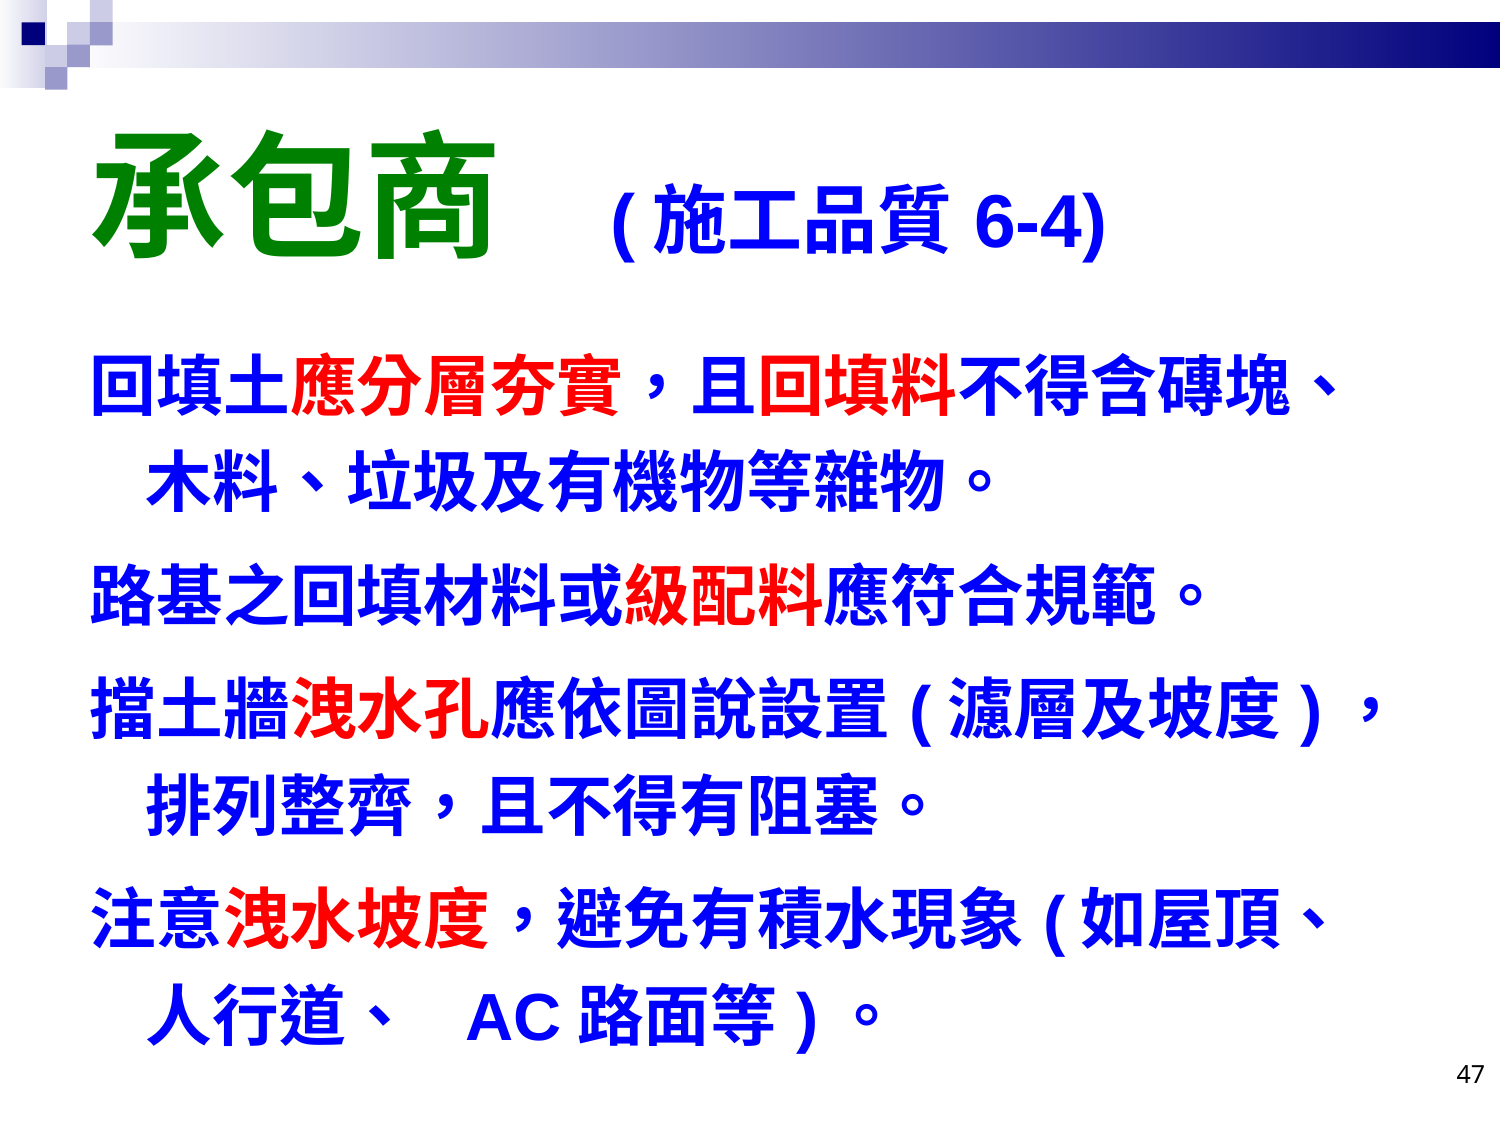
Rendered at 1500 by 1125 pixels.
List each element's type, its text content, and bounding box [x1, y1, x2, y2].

title 承包商 (施工品質6-4) [74, 75, 1426, 300]
text_box <number> [1149, 1025, 1500, 1101]
list 回填土應分層夯實，且回填料不得含磚塊、木料、垃圾及有機物等雜物。 路基之回填材料或級配料應符合規範。 擋土牆洩水孔應依圖說設置(濾層及坡度)，排列整齊，且不得有阻塞。 注意洩水坡度，避免有積水現象(如屋頂、人行道、 AC路面等)。 [74, 324, 1426, 964]
